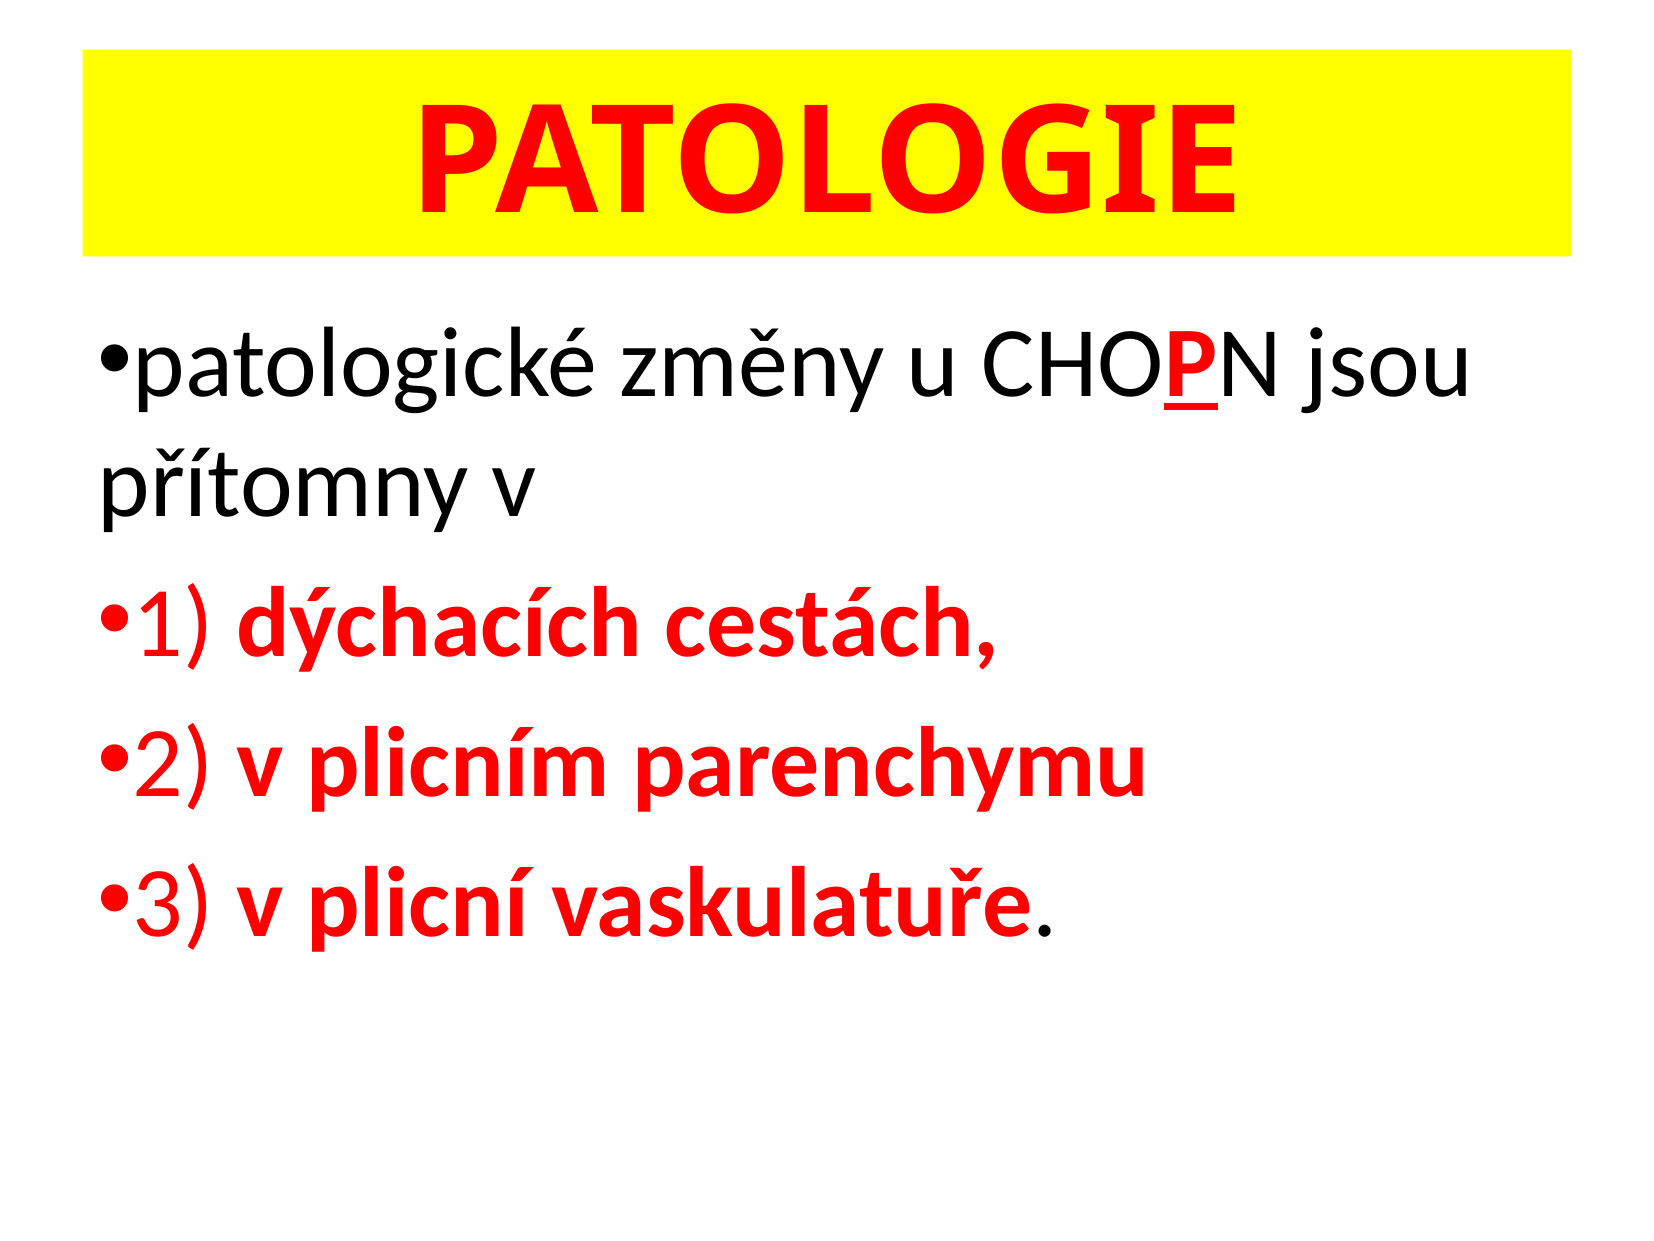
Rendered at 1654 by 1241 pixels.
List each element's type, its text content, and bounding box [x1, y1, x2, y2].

title PATOLOGIE [82, 49, 1571, 257]
list patologické změny u CHOPN jsou přítomny v 1) dýchacích cestách, 2) v plicním parenchymu 3) v plicní vaskulatuře. [82, 289, 1571, 1108]
